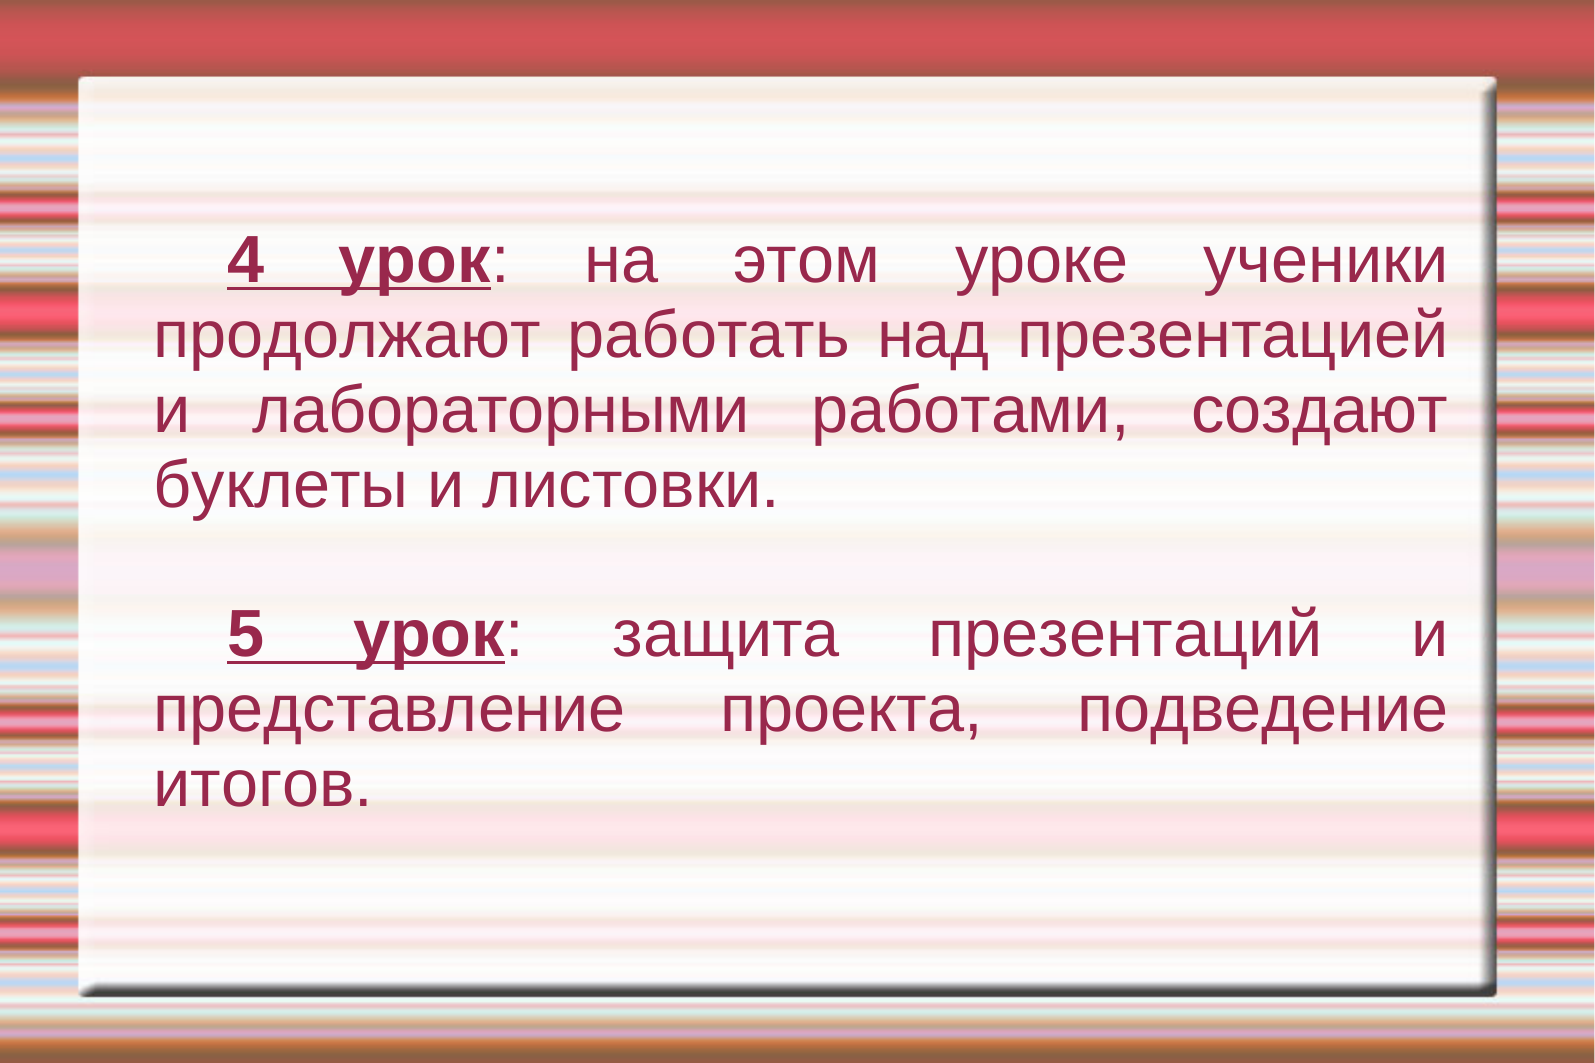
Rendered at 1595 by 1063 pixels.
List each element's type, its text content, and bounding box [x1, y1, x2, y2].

subtitle 4 урок: на этом уроке ученики продолжают работать над презентацией и лабораторными работами, создают буклеты и листовки. 5 урок: защита презентаций и представление проекта, подведение итогов. [118, 186, 1450, 857]
picture [0, 0, 1595, 1063]
